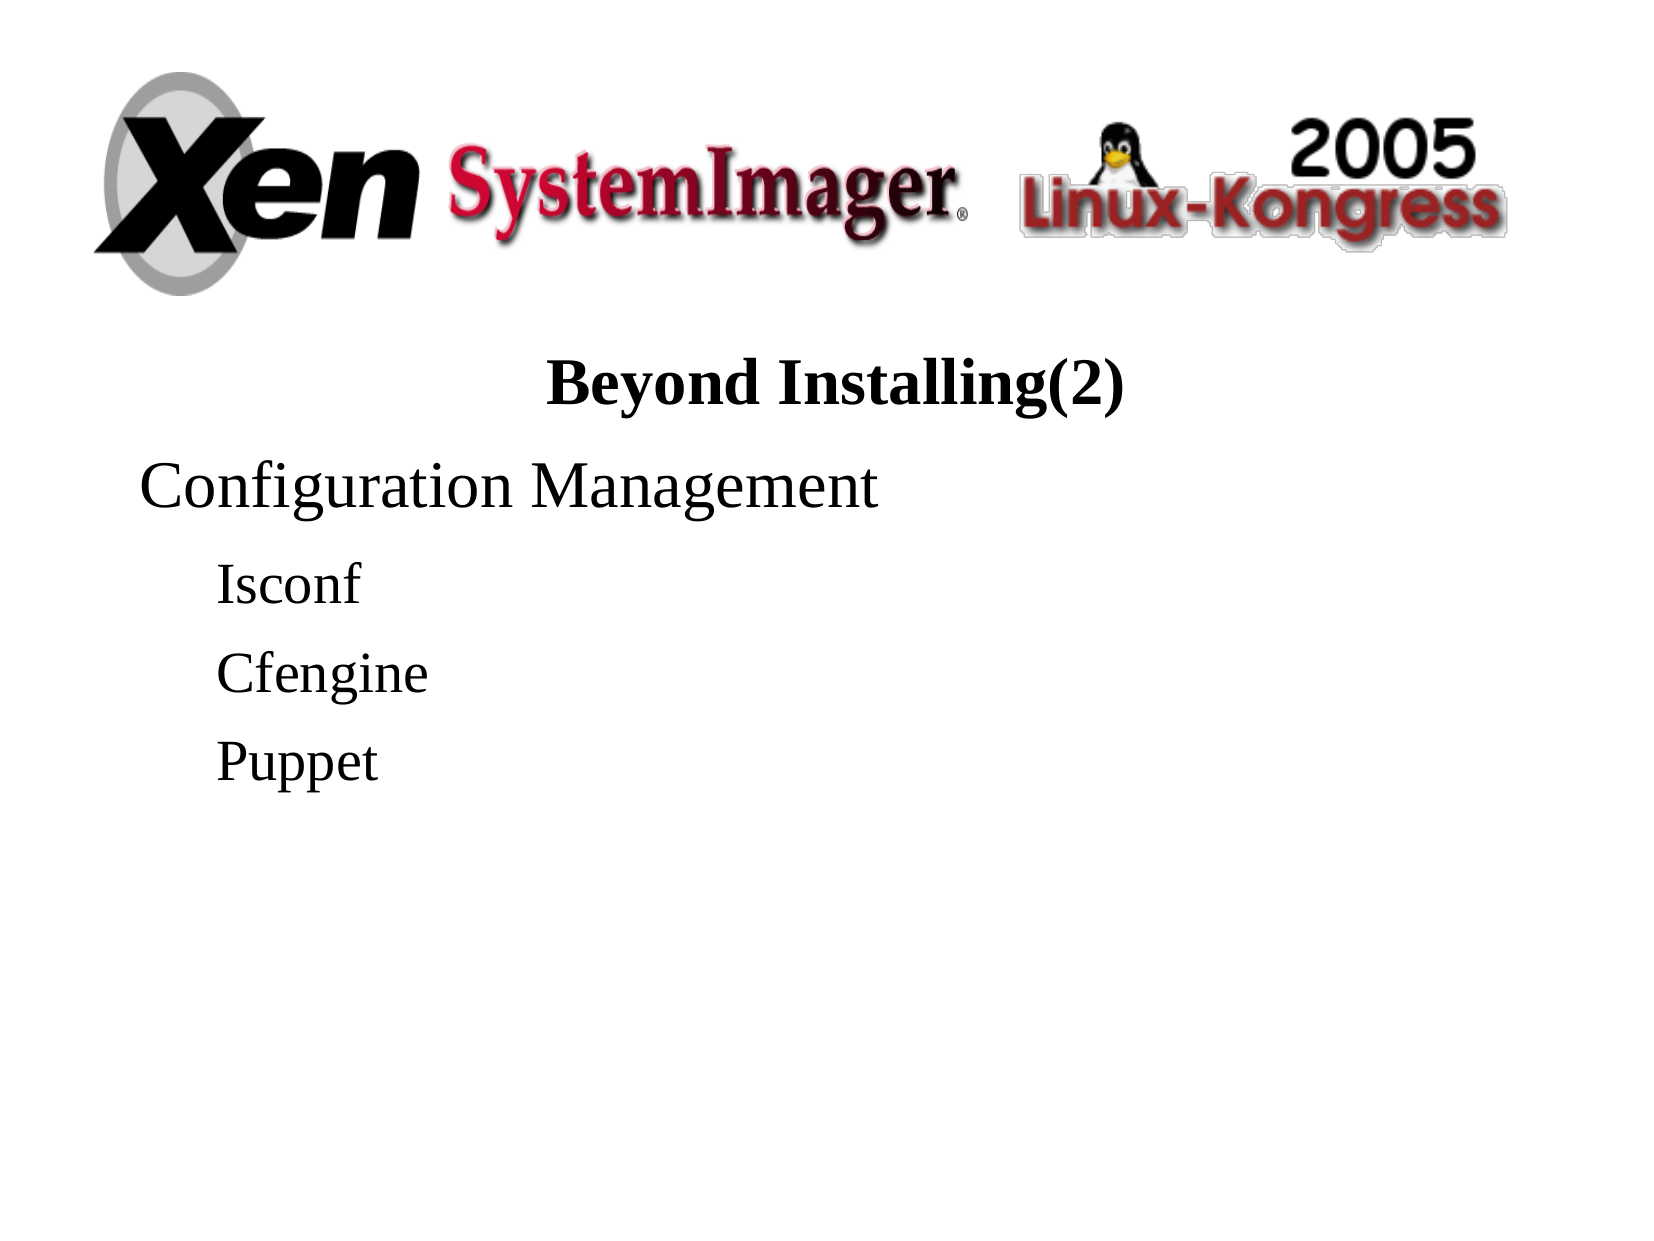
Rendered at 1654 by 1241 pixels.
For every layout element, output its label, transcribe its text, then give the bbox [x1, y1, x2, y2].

picture [93, 72, 420, 296]
list Beyond Installing(2) Configuration Management Isconf Cfengine Puppet [121, 344, 1534, 1127]
picture [445, 132, 971, 254]
picture [1006, 106, 1524, 265]
